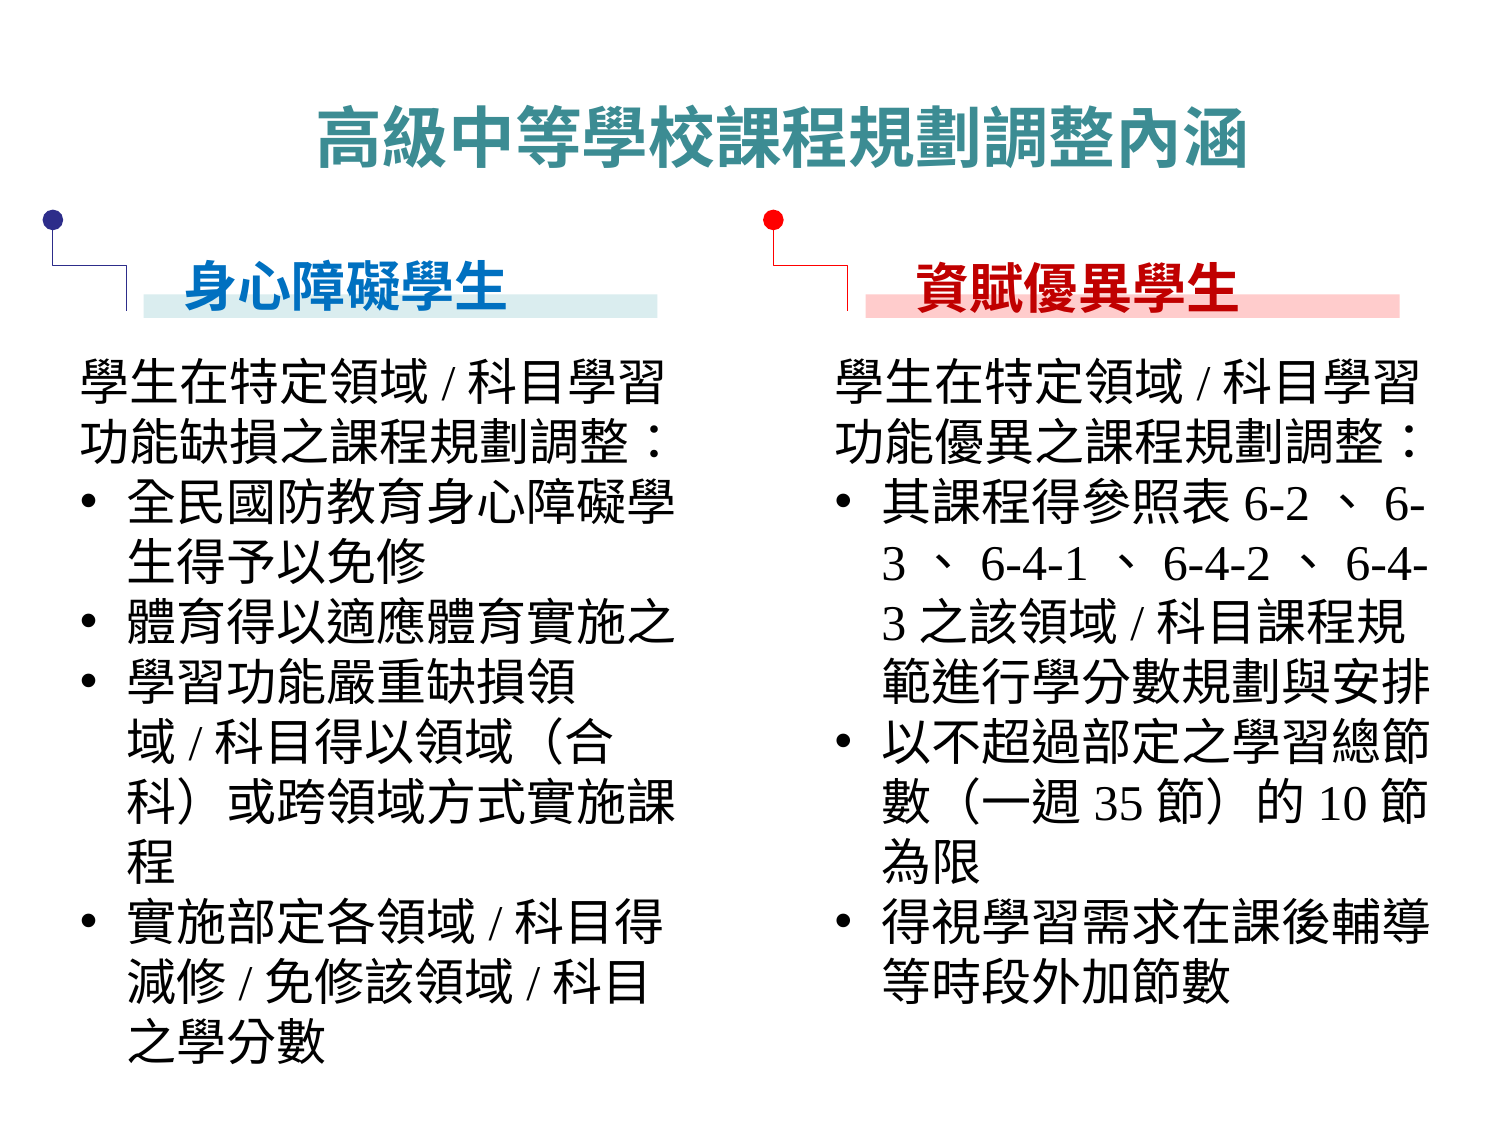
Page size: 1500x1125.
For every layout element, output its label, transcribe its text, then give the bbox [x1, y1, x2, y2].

text_box 學生在特定領域/科目學習功能優異之課程規劃調整： 其課程得參照表6-2、6-3、6-4-1、6-4-2、6-4-3之該領域/科目課程規範進行學分數規劃與安排 以不超過部定之學習總節數（一週35節）的10節為限 得視學習需求在課後輔導等時段外加節數 [819, 343, 1458, 1018]
text_box 身心障礙學生 [168, 257, 727, 336]
text_box [1386, 294, 1400, 318]
text_box [143, 294, 168, 318]
text_box 學生在特定領域/科目學習功能缺損之課程規劃調整： 全民國防教育身心障礙學生得予以免修 體育得以適應體育實施之 學習功能嚴重缺損領域/科目得以領域（合科）或跨領域方式實施課程 實施部定各領域/科目得減修/免修該領域/科目之學分數 [64, 343, 703, 1078]
text_box 高級中等學校課程規劃調整內涵 [58, 89, 1424, 182]
text_box 資賦優異學生 [863, 247, 1386, 339]
